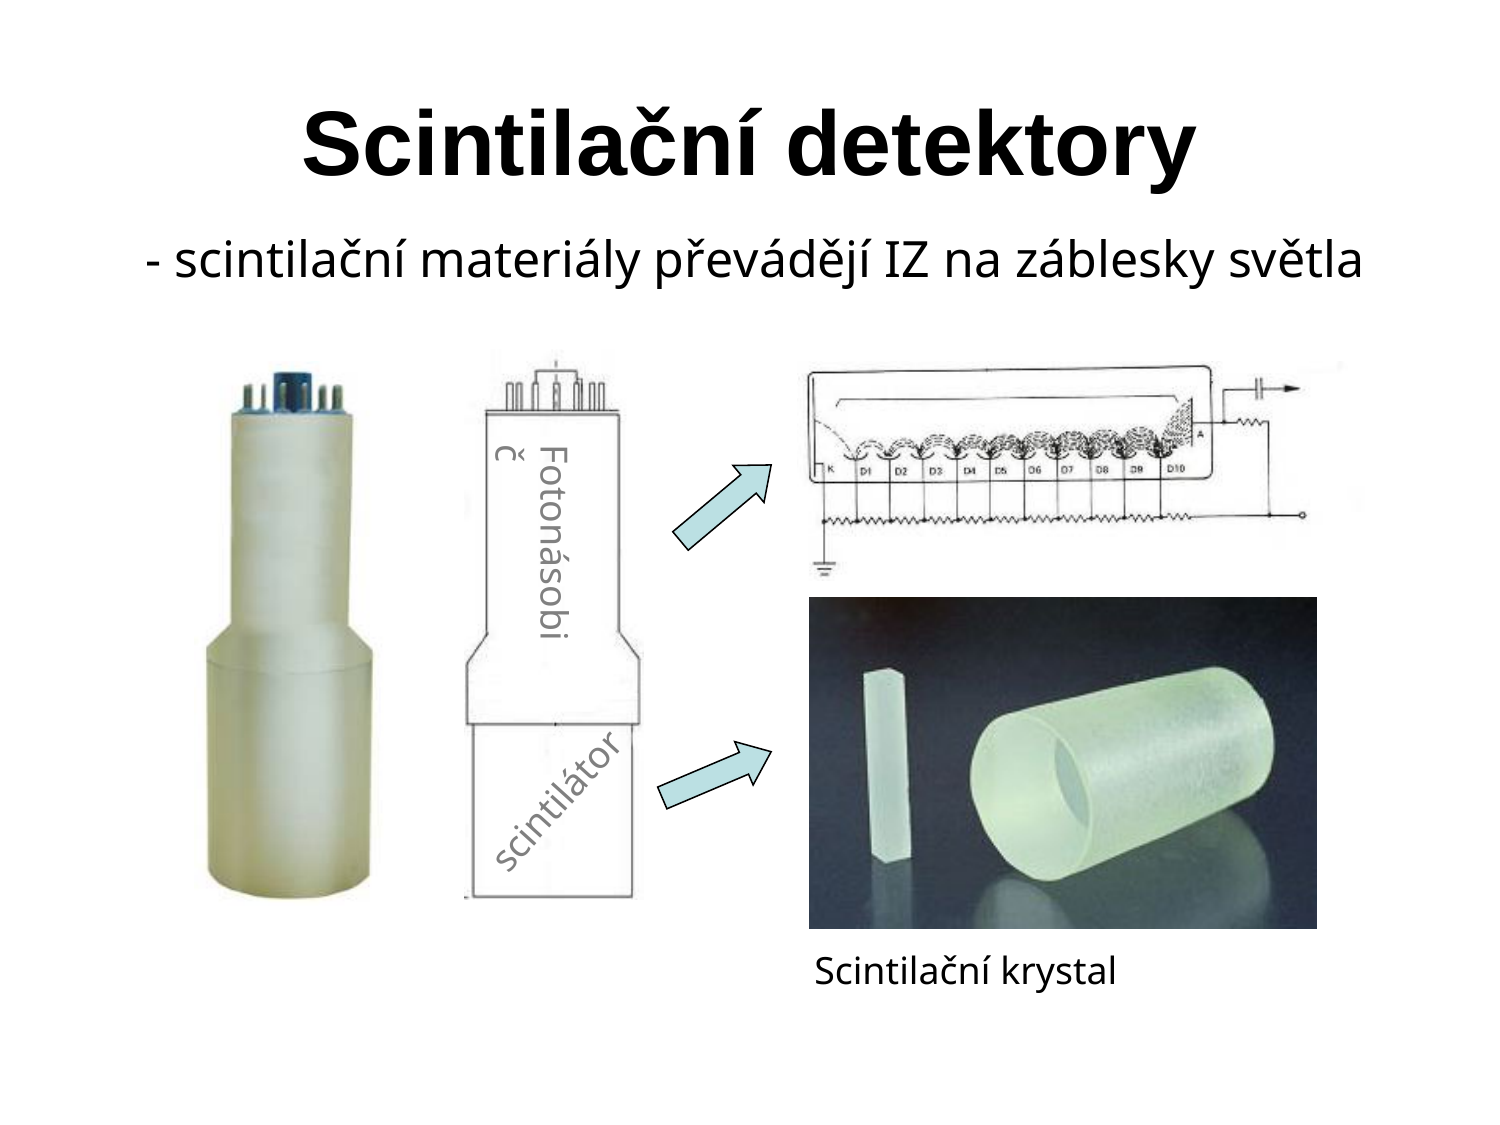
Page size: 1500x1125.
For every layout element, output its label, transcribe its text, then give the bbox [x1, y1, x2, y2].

picture [464, 748, 644, 901]
text_box Scintilační krystal [799, 939, 1133, 1000]
text_box [672, 464, 772, 551]
picture [797, 361, 1365, 581]
picture [809, 597, 1317, 929]
text_box scintilátor [464, 703, 647, 896]
title Scintilační detektory [75, 45, 1426, 233]
picture [464, 349, 644, 855]
picture [194, 361, 384, 906]
text_box - scintilační materiály převádějí IZ na záblesky světla [131, 219, 1381, 296]
text_box [950, 929, 1164, 1000]
text_box [657, 741, 772, 809]
text_box Fotonásobič [511, 430, 586, 660]
